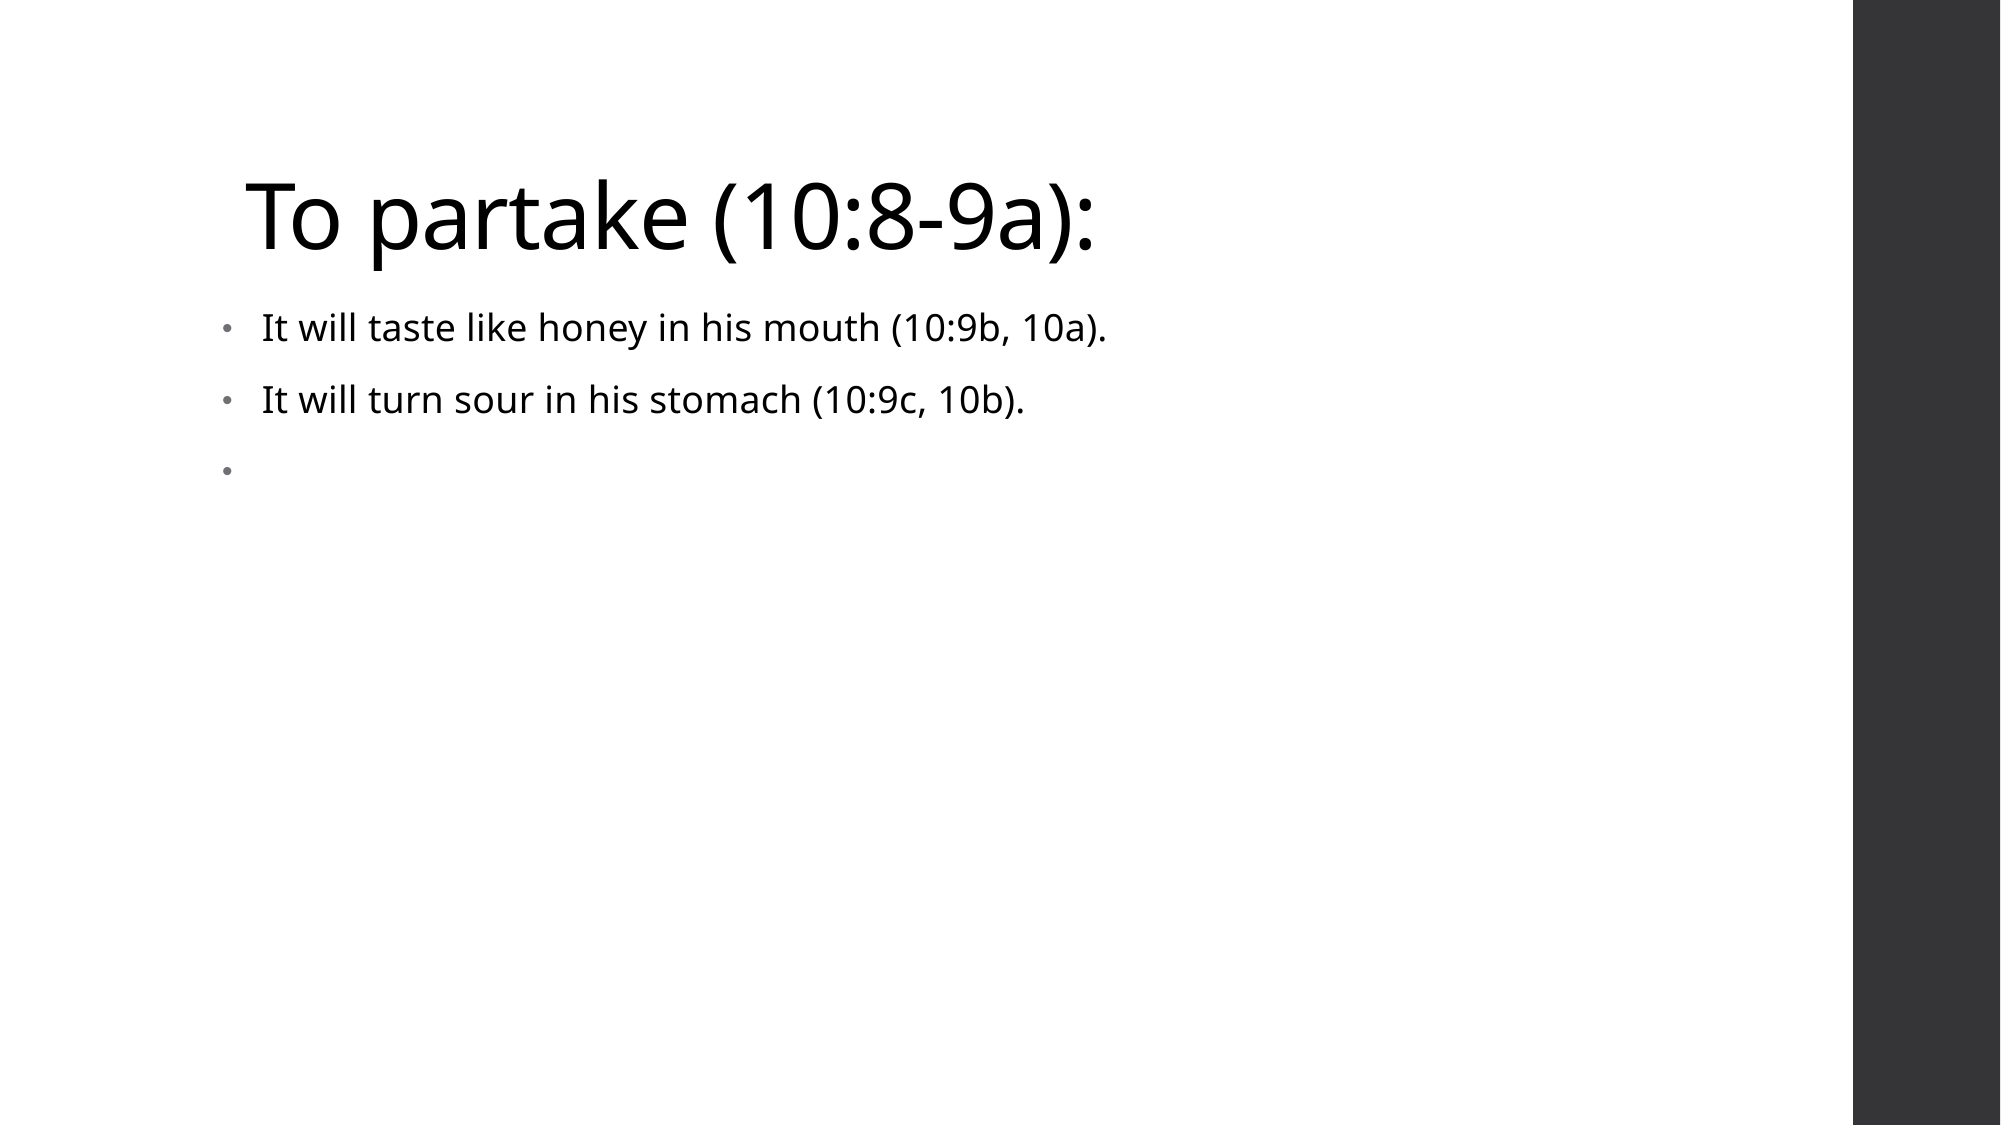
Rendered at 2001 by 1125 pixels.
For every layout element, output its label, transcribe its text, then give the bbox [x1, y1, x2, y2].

title To partake (10:8-9a): [206, 60, 1797, 278]
list It will taste like honey in his mouth (10:9b, 10a). It will turn sour in his stomach (10:9c, 10b). [206, 299, 1617, 1014]
